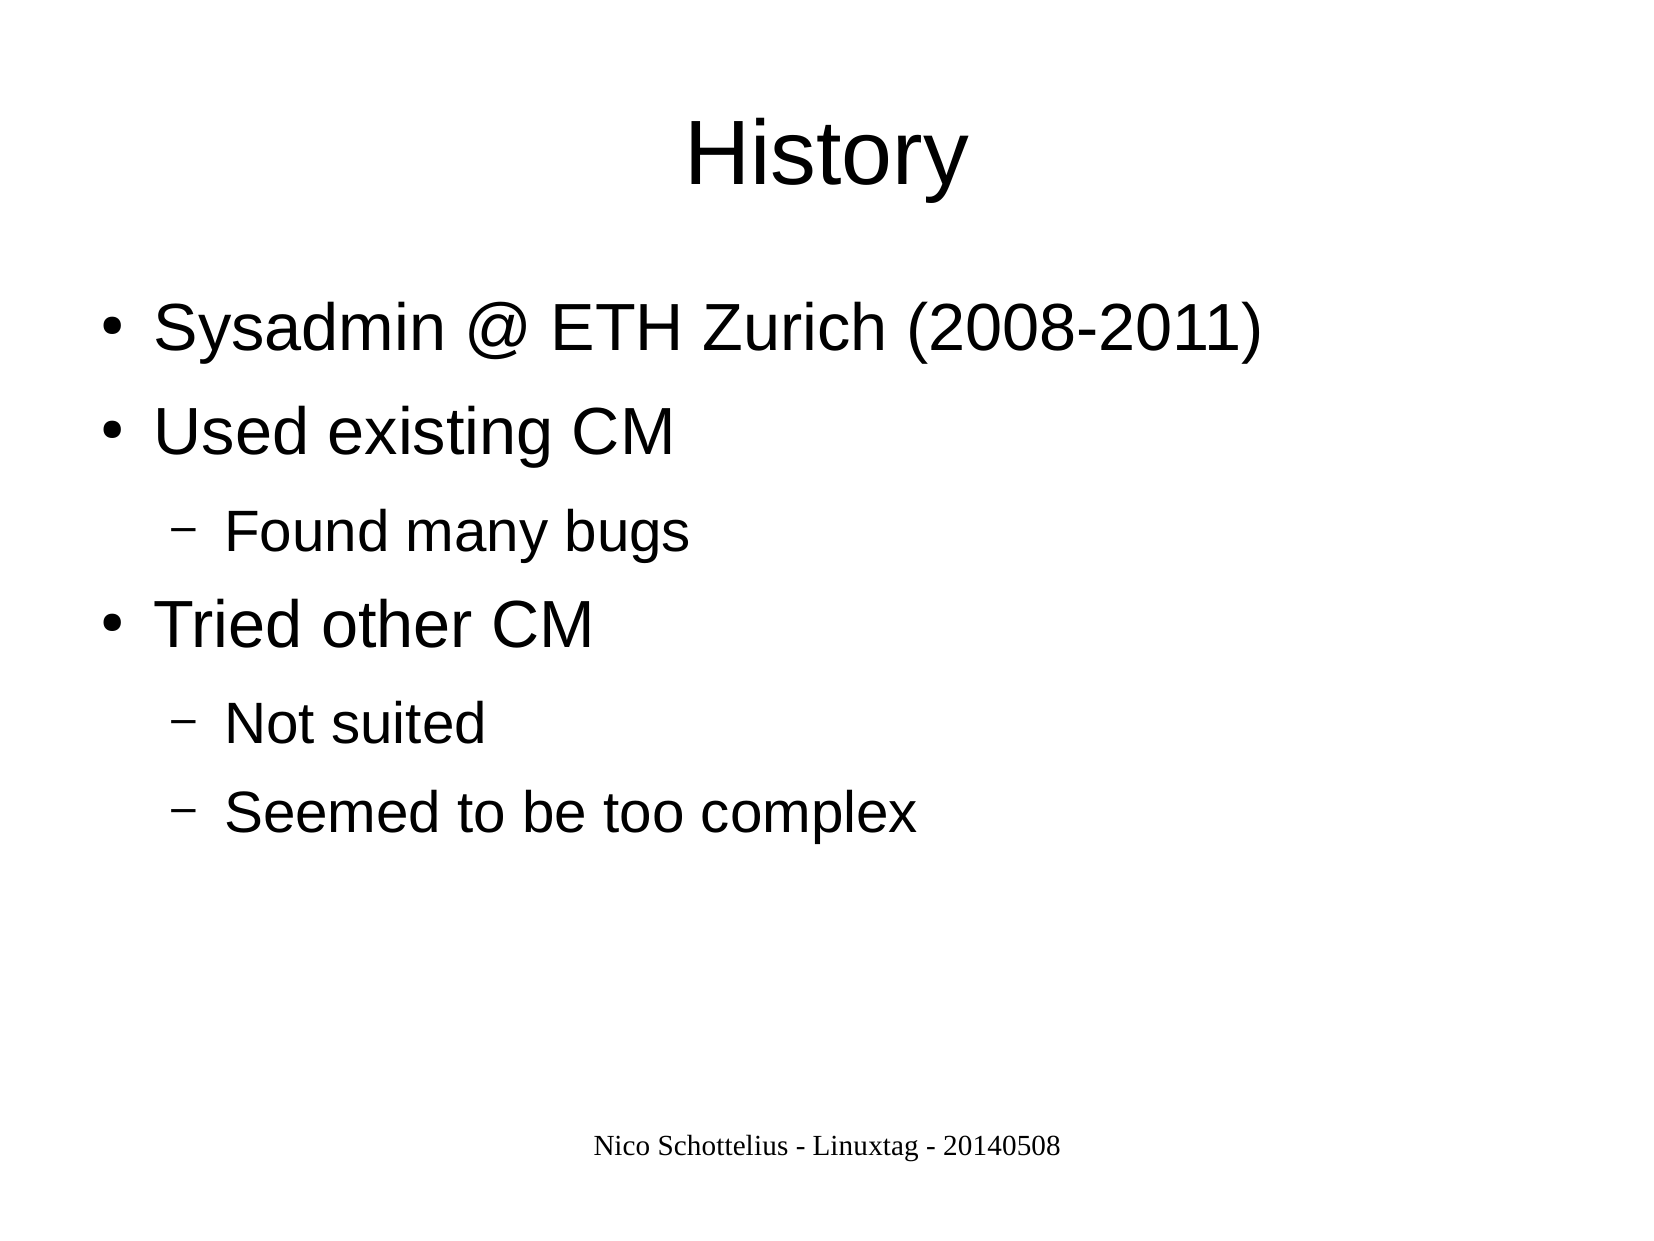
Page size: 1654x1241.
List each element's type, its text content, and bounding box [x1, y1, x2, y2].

title History [82, 49, 1571, 257]
list Sysadmin @ ETH Zurich (2008-2011) Used existing CM Found many bugs Tried other CM Not suited Seemed to be too complex [82, 290, 1538, 1010]
